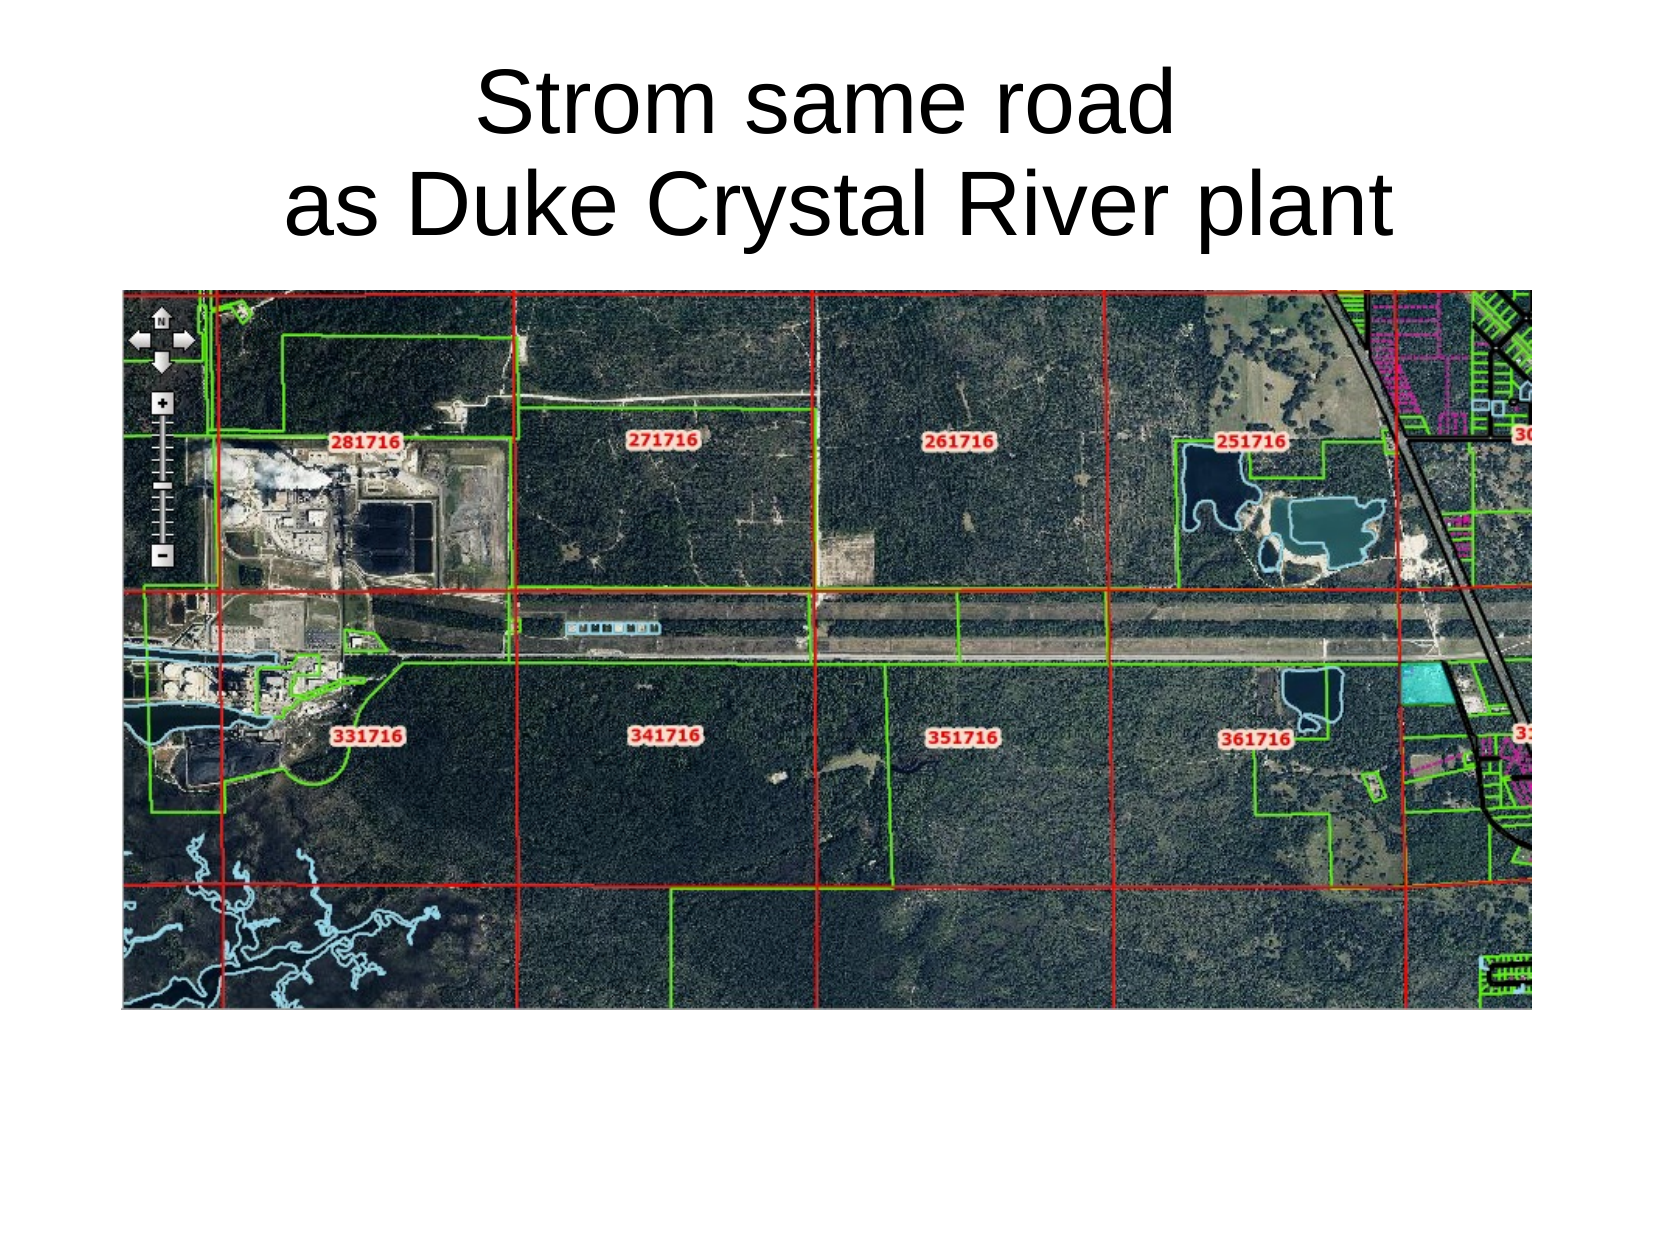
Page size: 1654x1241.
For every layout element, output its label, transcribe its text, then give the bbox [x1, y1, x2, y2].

title Strom same road as Duke Crystal River plant [82, 49, 1571, 257]
picture [121, 290, 1532, 1010]
